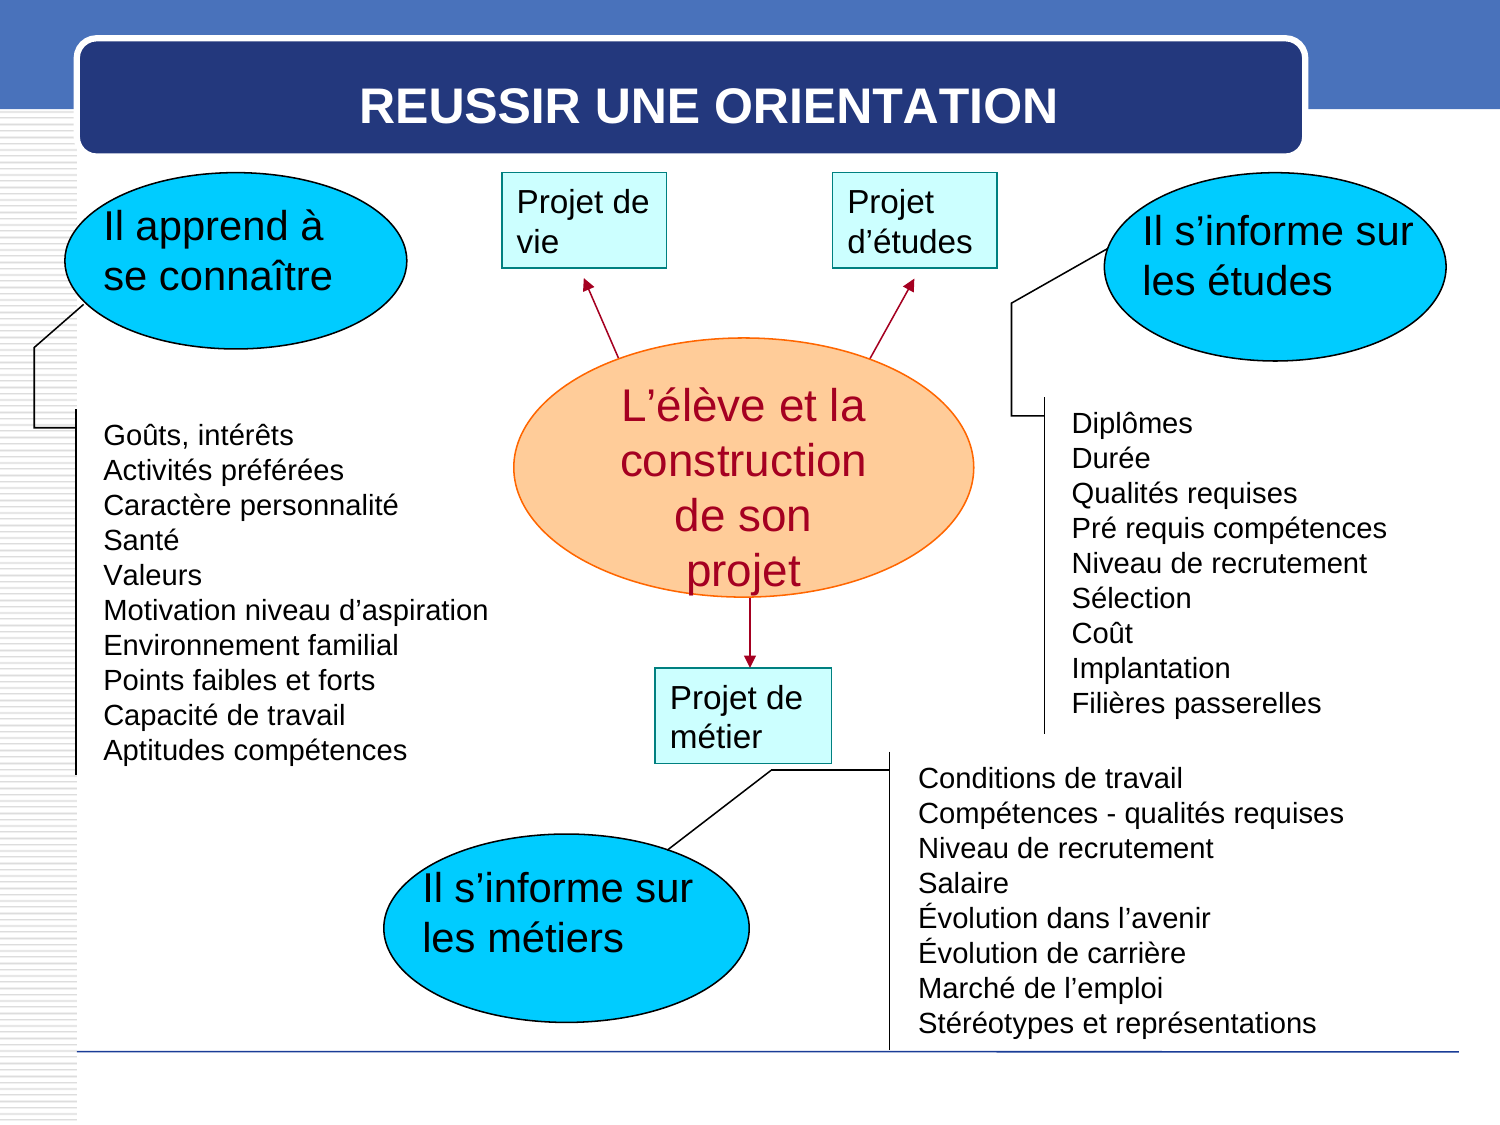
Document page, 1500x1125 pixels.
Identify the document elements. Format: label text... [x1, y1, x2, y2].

text_box [1435, 233, 1447, 301]
text_box Il apprend à se connaître [88, 191, 384, 307]
picture [0, 110, 77, 1125]
text_box Projet d’études [832, 172, 998, 268]
text_box [891, 368, 974, 568]
text_box Goûts, intérêts Activités préférées Caractère personnalité Santé Valeurs Motivation niveau d’aspiration Environnement familial Points faibles et forts Capacité de travail Aptitudes compétences [89, 409, 513, 775]
text_box [1162, 172, 1388, 196]
text_box Il s’informe sur les études [1127, 196, 1435, 312]
text_box [513, 368, 596, 567]
text_box REUSSIR UNE ORIENTATION [253, 66, 1164, 142]
text_box Diplômes Durée Qualités requises Pré requis compétences Niveau de recrutement Sélection Coût Implantation Filières passerelles [1057, 397, 1445, 734]
text_box [90, 307, 382, 349]
text_box [738, 895, 750, 961]
text_box [383, 882, 732, 1023]
text_box Projet de vie [501, 172, 667, 268]
text_box Conditions de travail Compétences - qualités requises Niveau de recrutement Salaire Évolution dans l’avenir Évolution de carrière Marché de l’emploi Stéréotypes et représentations [903, 752, 1375, 1050]
text_box [598, 337, 889, 367]
text_box [384, 216, 407, 305]
text_box Il s’informe sur les métiers [407, 852, 738, 969]
text_box [1104, 220, 1426, 362]
text_box [131, 172, 341, 191]
text_box Projet de métier [655, 668, 832, 764]
text_box L’élève et la construction de son projet [596, 367, 891, 604]
text_box [64, 216, 88, 306]
text_box [459, 834, 674, 852]
